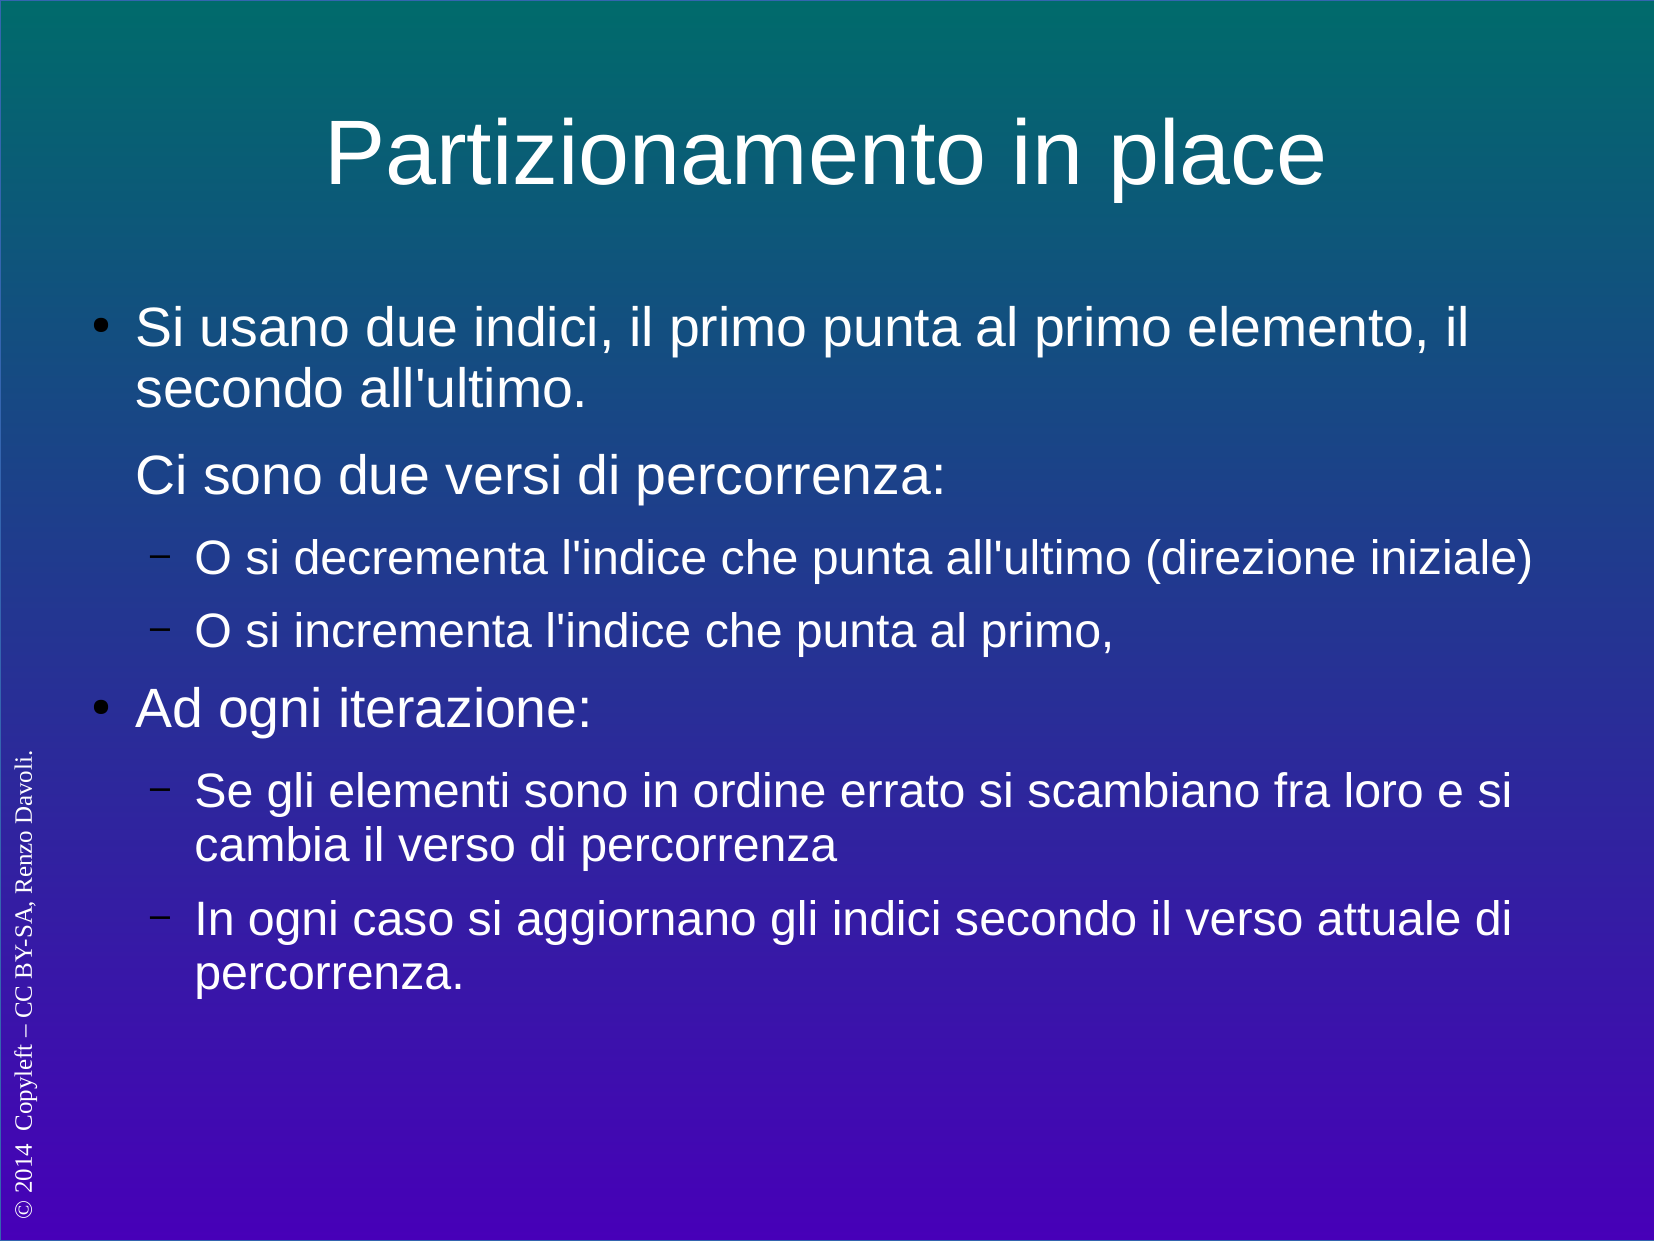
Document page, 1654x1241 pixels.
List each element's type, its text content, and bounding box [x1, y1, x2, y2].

title Partizionamento in place [82, 49, 1571, 257]
list Si usano due indici, il primo punta al primo elemento, il secondo all'ultimo. Ci sono due versi di percorrenza: O si decrementa l'indice che punta all'ultimo (direzione iniziale) O si incrementa l'indice che punta al primo, Ad ogni iterazione: Se gli elementi sono in ordine errato si scambiano fra loro e si cambia il verso di percorrenza In ogni caso si aggiornano gli indici secondo il verso attuale di percorrenza. [76, 296, 1565, 1016]
